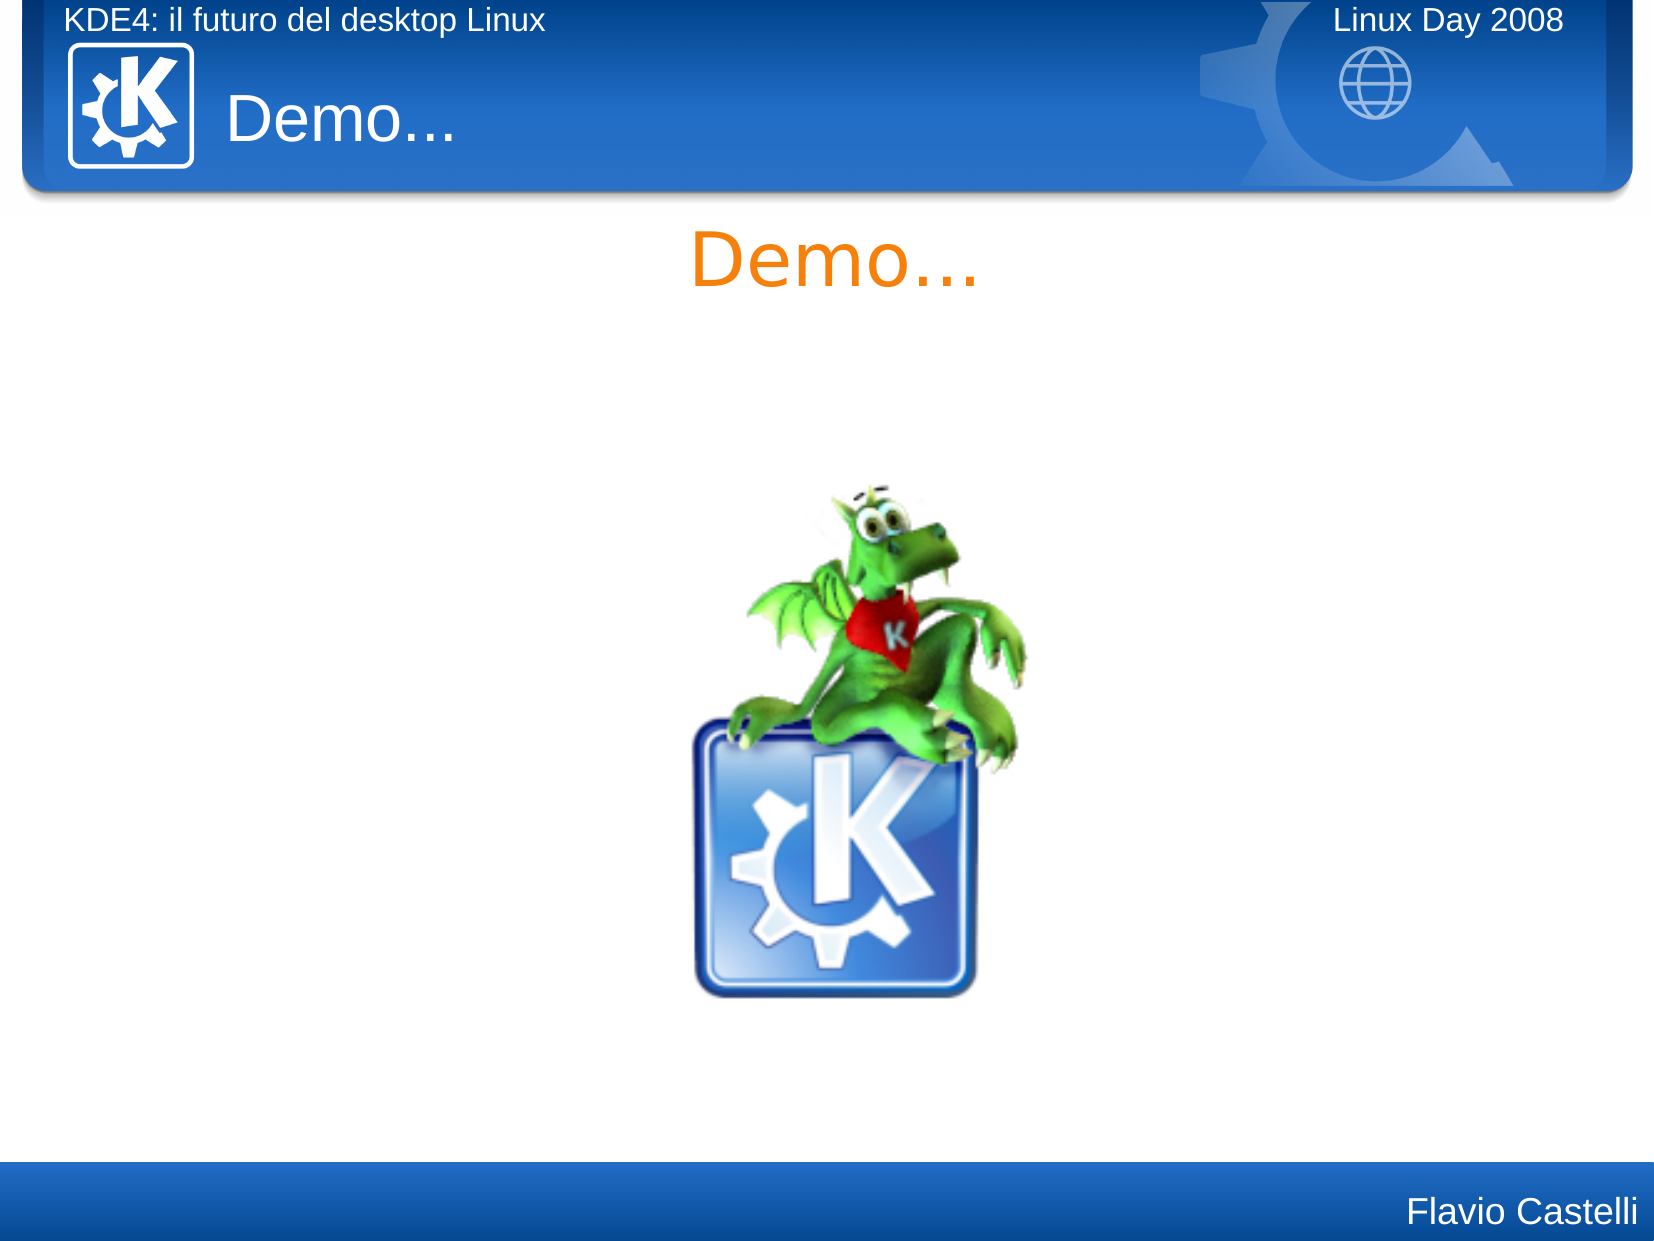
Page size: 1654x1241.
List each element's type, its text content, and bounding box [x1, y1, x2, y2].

list Demo... [82, 230, 1571, 344]
picture [668, 414, 1041, 1037]
title Demo... [225, 49, 1571, 188]
picture [0, 0, 1652, 216]
